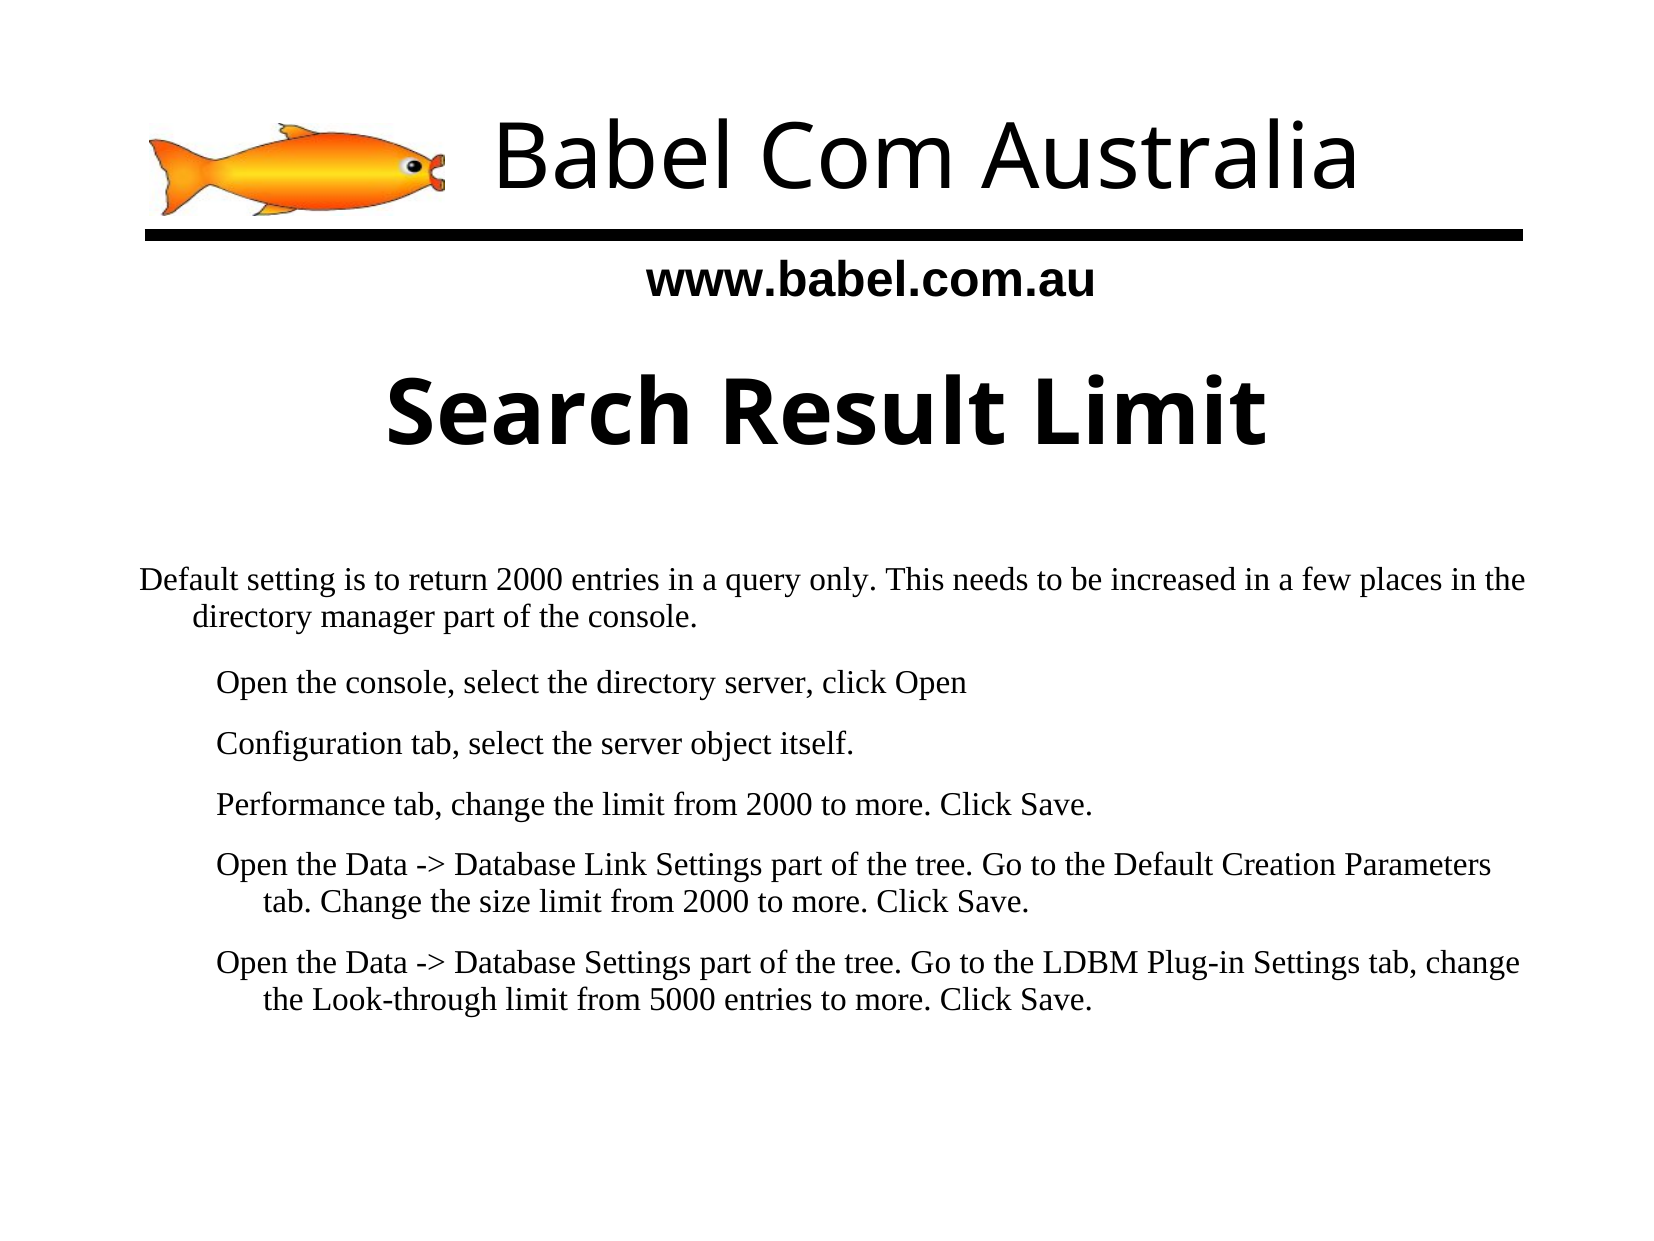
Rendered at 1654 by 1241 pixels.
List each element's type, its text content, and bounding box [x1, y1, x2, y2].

title Search Result Limit [126, 322, 1528, 497]
list Default setting is to return 2000 entries in a query only. This needs to be increased in a few places in the directory manager part of the console. Open the console, select the directory server, click Open Configuration tab, select the server object itself. Performance tab, change the limit from 2000 to more. Click Save. Open the Data -> Database Link Settings part of the tree. Go to the Default Creation Parameters tab. Change the size limit from 2000 to more. Click Save. Open the Data -> Database Settings part of the tree. Go to the LDBM Plug-in Settings tab, change the Look-through limit from 5000 entries to more. Click Save. [121, 560, 1534, 1127]
picture [149, 123, 445, 216]
